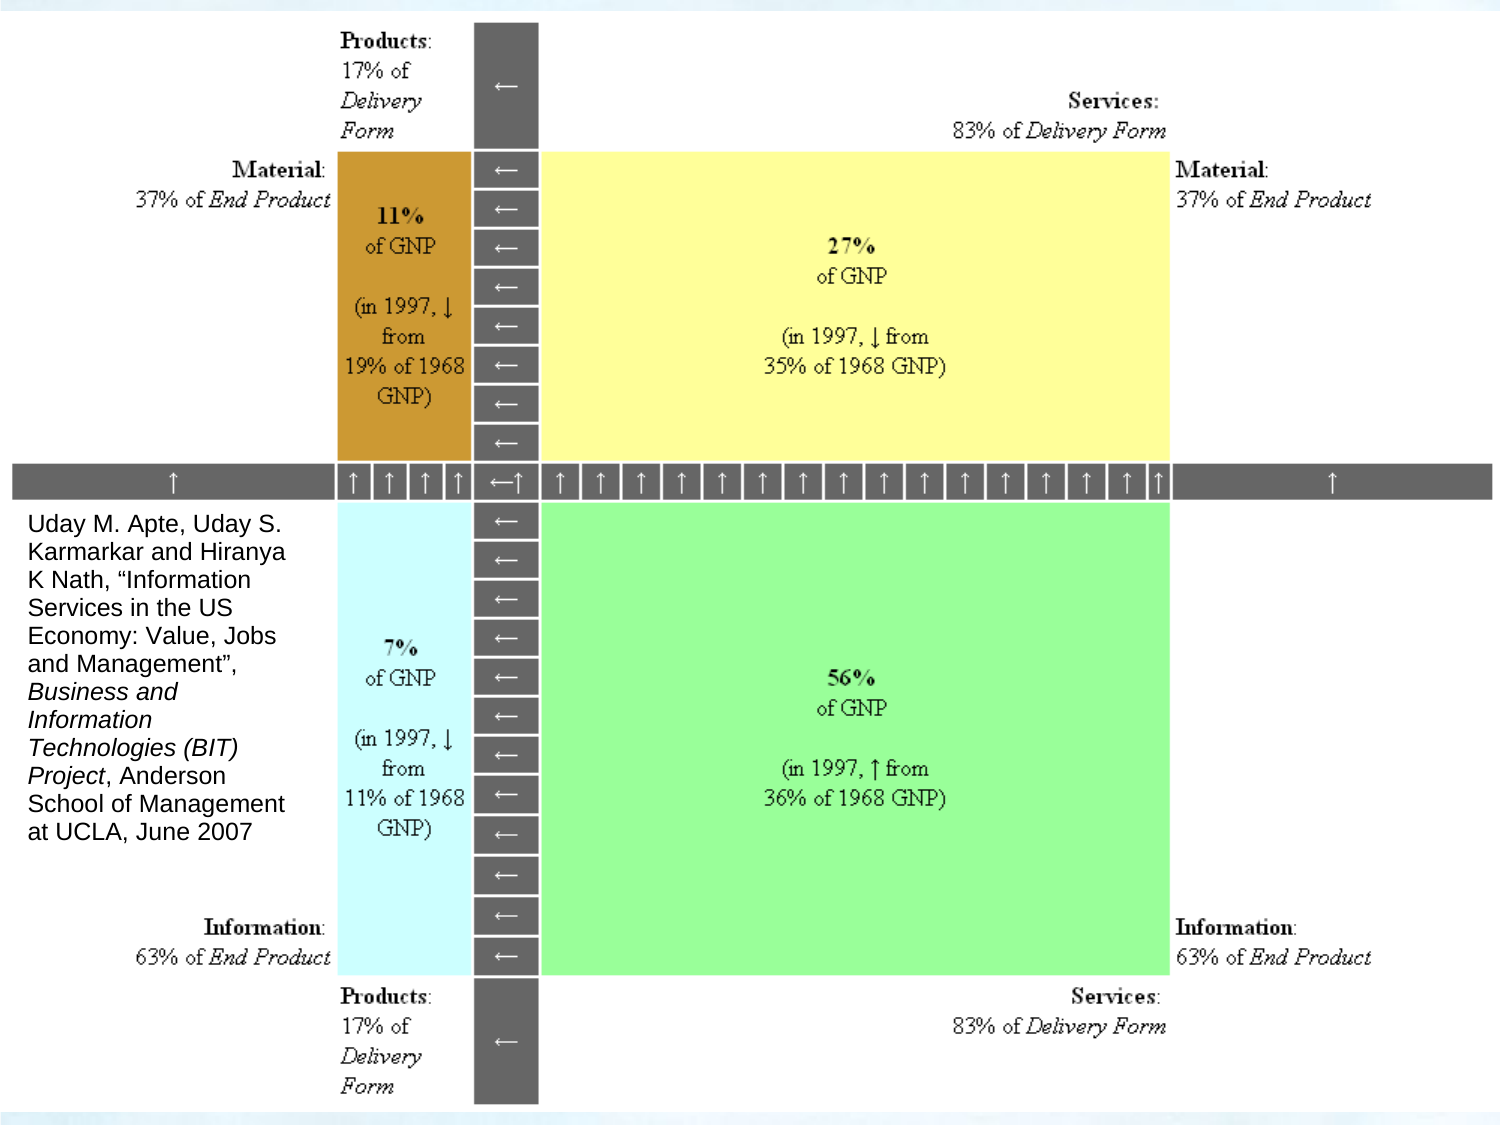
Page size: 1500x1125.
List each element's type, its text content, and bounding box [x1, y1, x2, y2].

picture [0, 0, 1500, 1125]
text_box Uday M. Apte, Uday S. Karmarkar and Hiranya K Nath, “Information Services in the US Economy: Value, Jobs and Management”, Business and Information Technologies (BIT) Project, Anderson School of Management at UCLA, June 2007 [12, 502, 316, 862]
